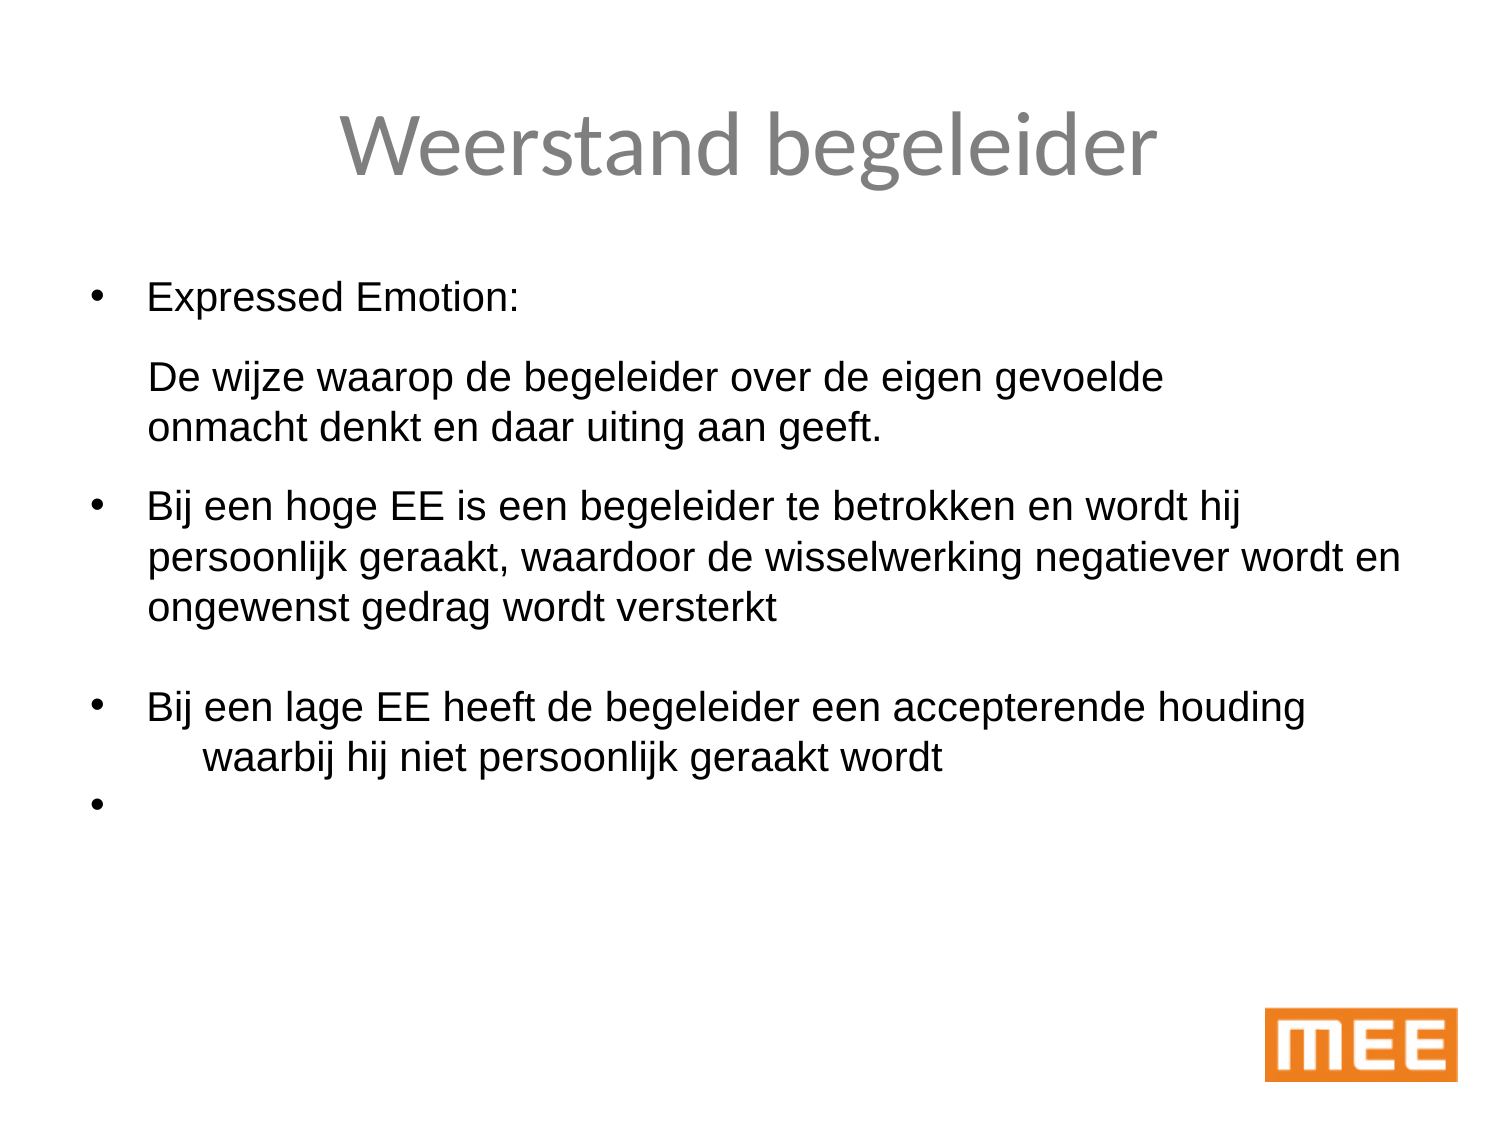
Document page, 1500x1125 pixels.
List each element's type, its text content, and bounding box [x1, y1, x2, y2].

title Weerstand begeleider [75, 45, 1426, 233]
list Expressed Emotion: De wijze waarop de begeleider over de eigen gevoelde onmacht denkt en daar uiting aan geeft. Bij een hoge EE is een begeleider te betrokken en wordt hij persoonlijk geraakt, waardoor de wisselwerking negatiever wordt en ongewenst gedrag wordt versterkt Bij een lage EE heeft de begeleider een accepterende houding waarbij hij niet persoonlijk geraakt wordt [75, 262, 1426, 1005]
picture [1265, 1007, 1458, 1082]
